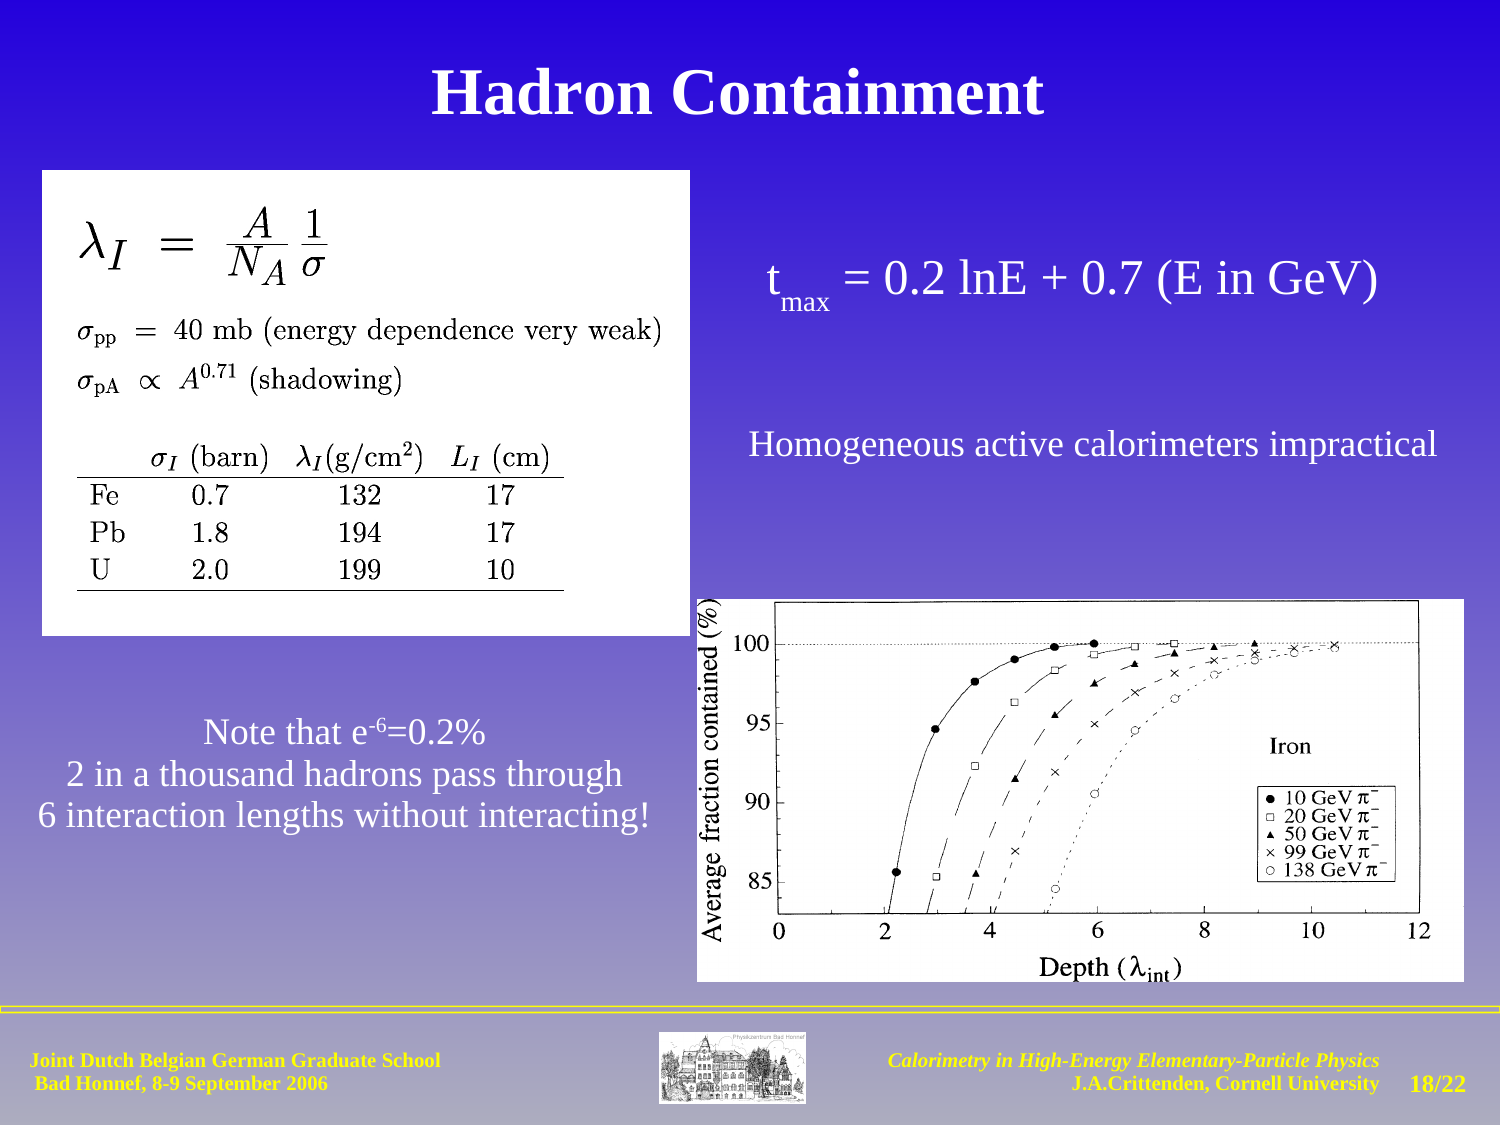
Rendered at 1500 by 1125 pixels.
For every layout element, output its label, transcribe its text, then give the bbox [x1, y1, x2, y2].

title Hadron Containment [109, 34, 1385, 149]
text_box tmax = 0.2 lnE + 0.7 (E in GeV) [766, 249, 1379, 318]
picture [697, 599, 1464, 983]
picture [42, 170, 690, 636]
picture [659, 1032, 806, 1104]
text_box Homogeneous active calorimeters impractical [748, 422, 1440, 465]
text_box Note that e-6=0.2% 2 in a thousand hadrons pass through 6 interaction lengths without interacting! [37, 711, 653, 836]
